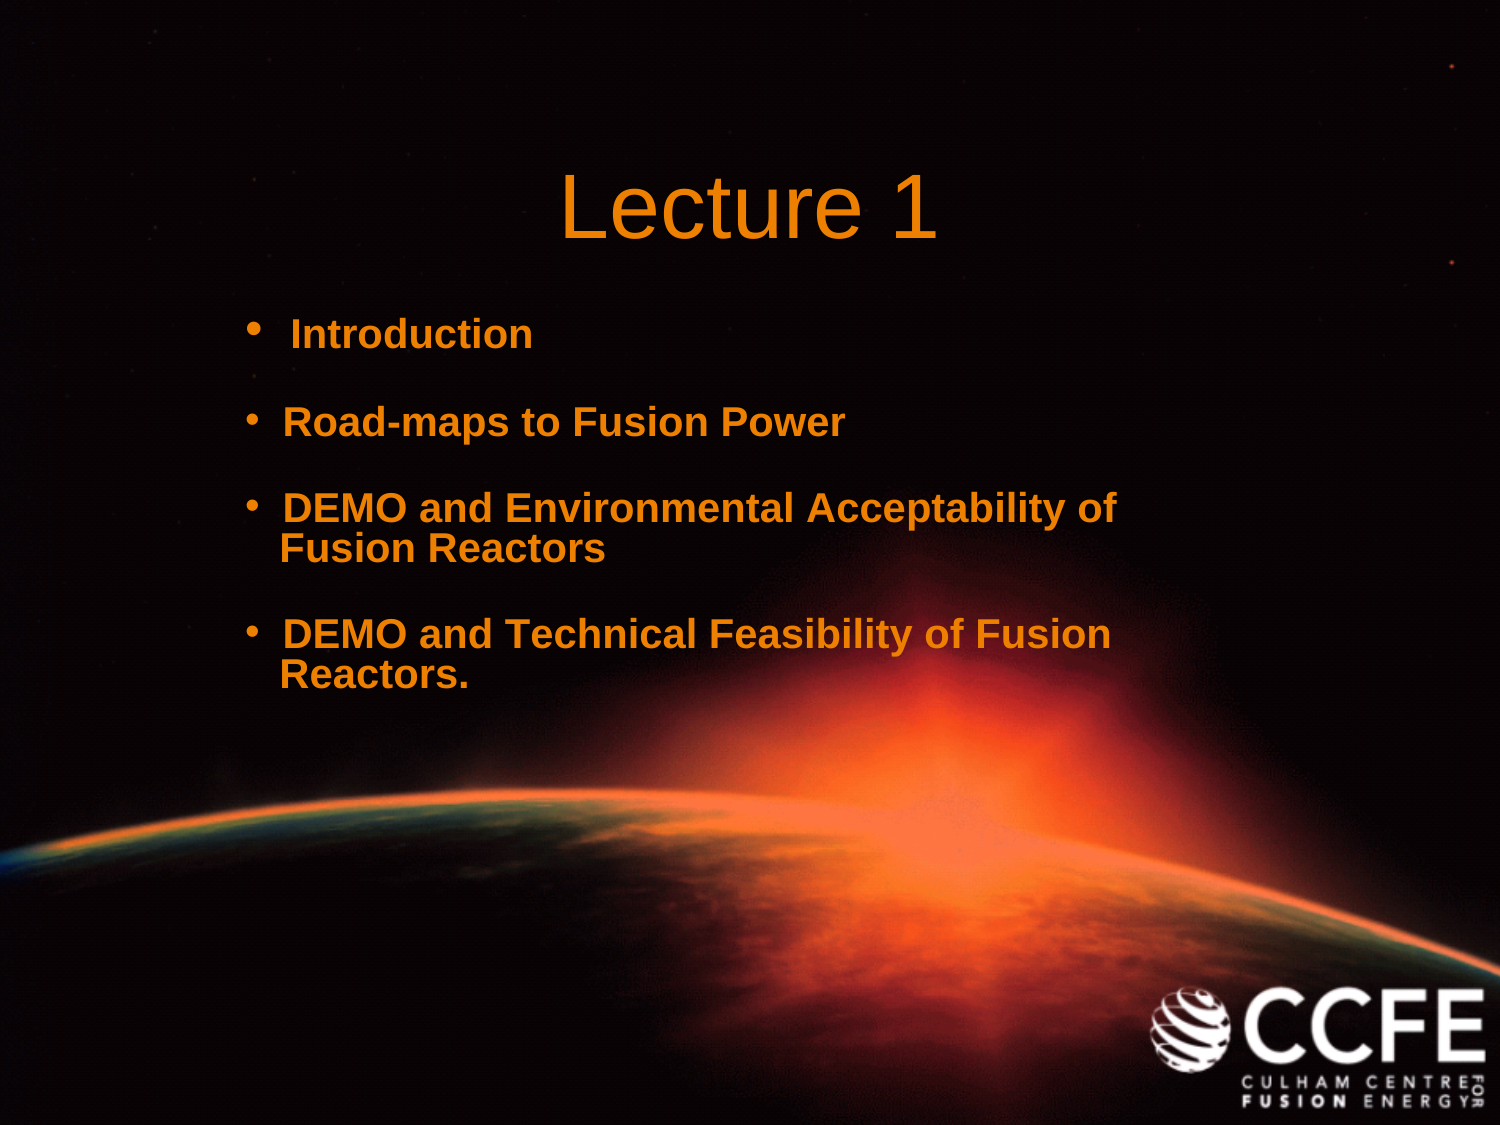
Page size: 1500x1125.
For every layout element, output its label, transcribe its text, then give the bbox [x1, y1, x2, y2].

text_box Lecture 1 [112, 90, 1388, 315]
text_box Introduction Road-maps to Fusion Power DEMO and Environmental Acceptability of Fusion Reactors DEMO and Technical Feasibility of Fusion Reactors. [230, 302, 1281, 571]
picture [0, 0, 1500, 1125]
